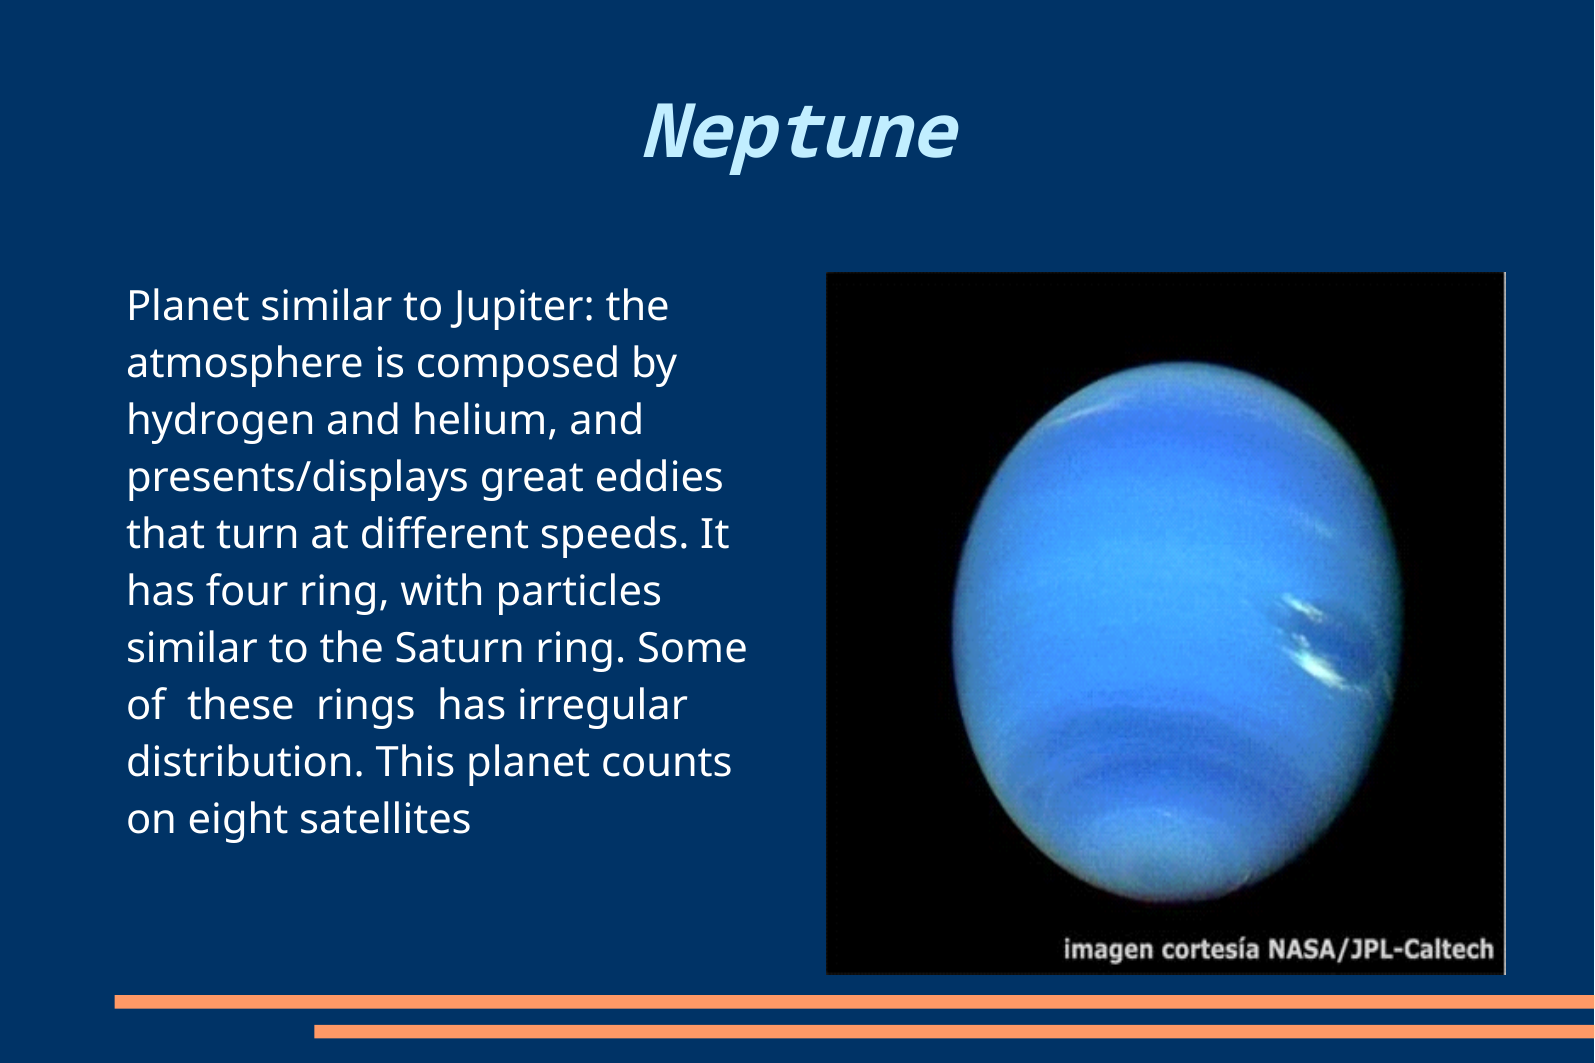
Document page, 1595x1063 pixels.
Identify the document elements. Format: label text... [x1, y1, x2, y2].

picture [826, 272, 1506, 975]
title Neptune [117, 47, 1479, 210]
list Planet similar to Jupiter: the atmosphere is composed by hydrogen and helium, and presents/displays great eddies that turn at different speeds. It has four ring, with particles similar to the Saturn ring. Some of these rings has irregular distribution. This planet counts on eight satellites [117, 276, 795, 956]
